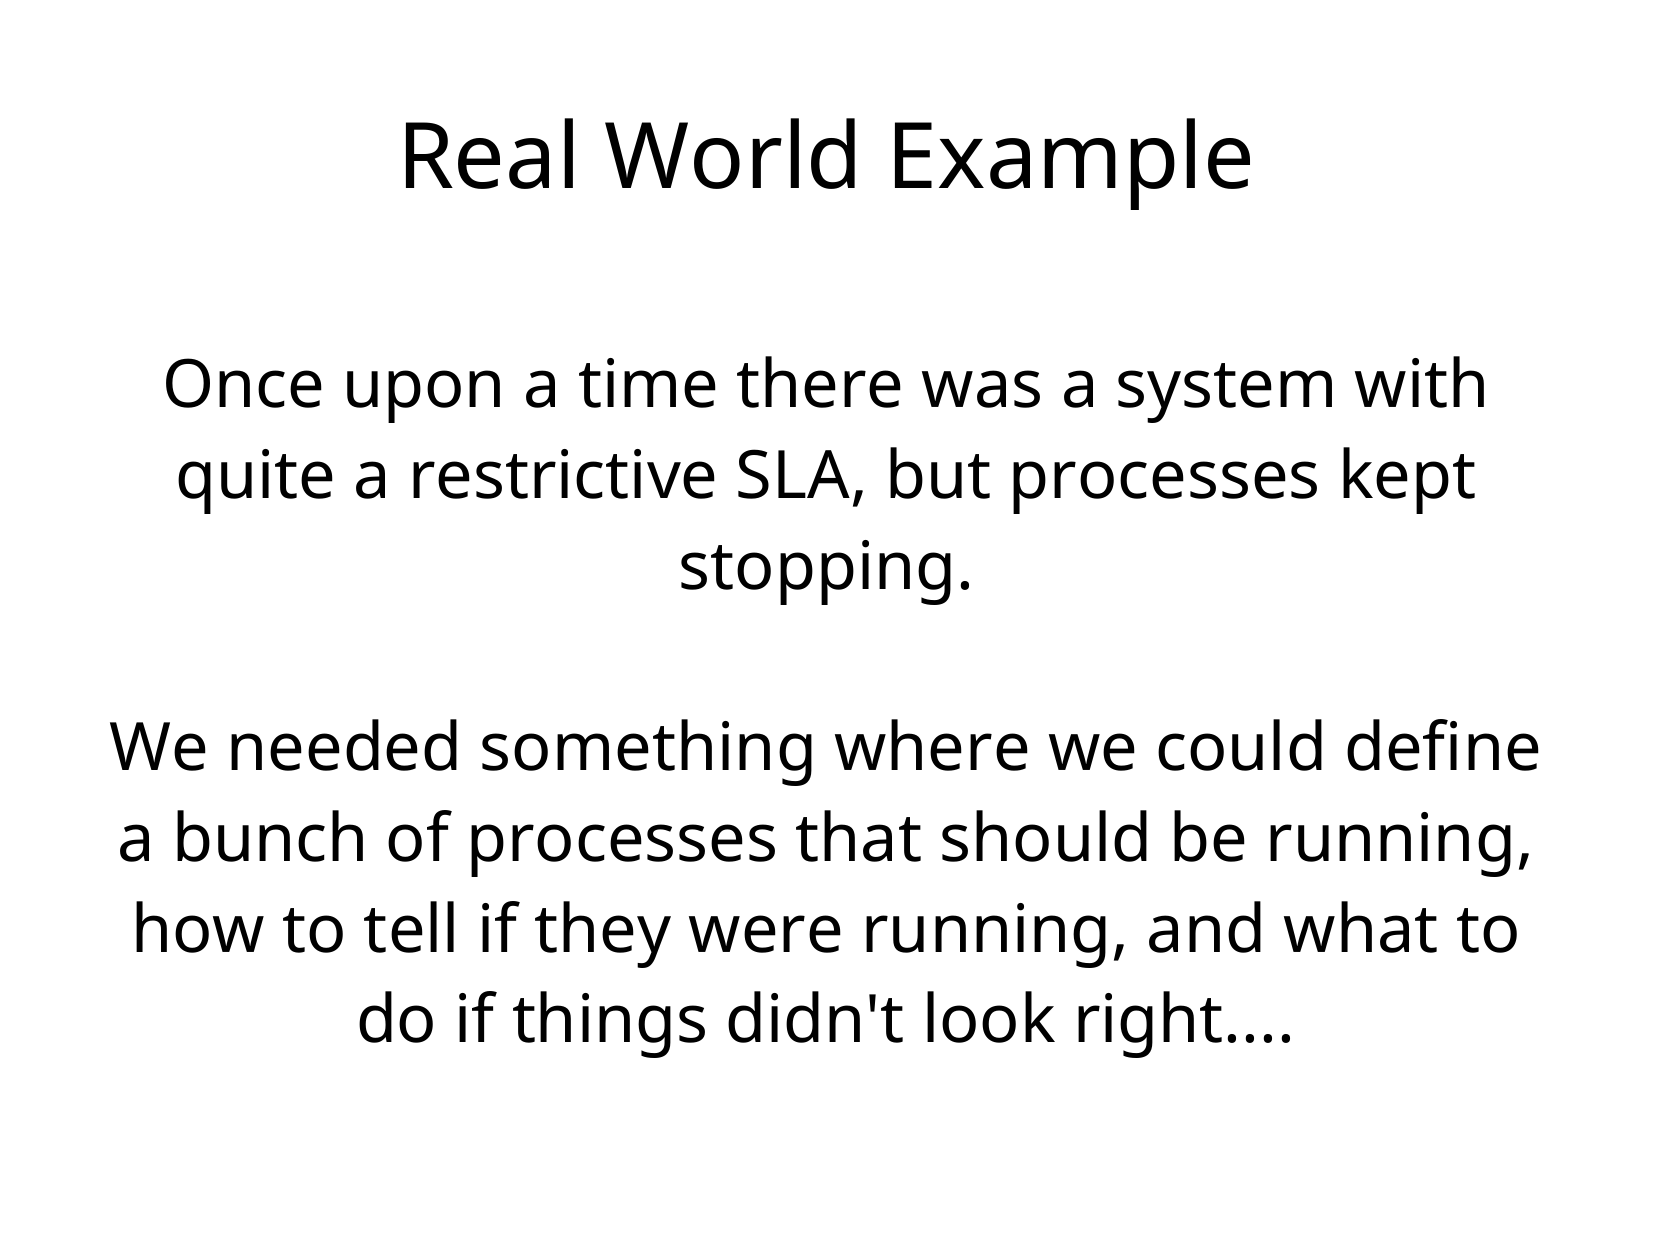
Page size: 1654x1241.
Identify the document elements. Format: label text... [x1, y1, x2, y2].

title Real World Example [82, 49, 1571, 257]
subtitle Once upon a time there was a system with quite a restrictive SLA, but processes kept stopping. We needed something where we could define a bunch of processes that should be running, how to tell if they were running, and what to do if things didn't look right.... [82, 290, 1571, 1109]
